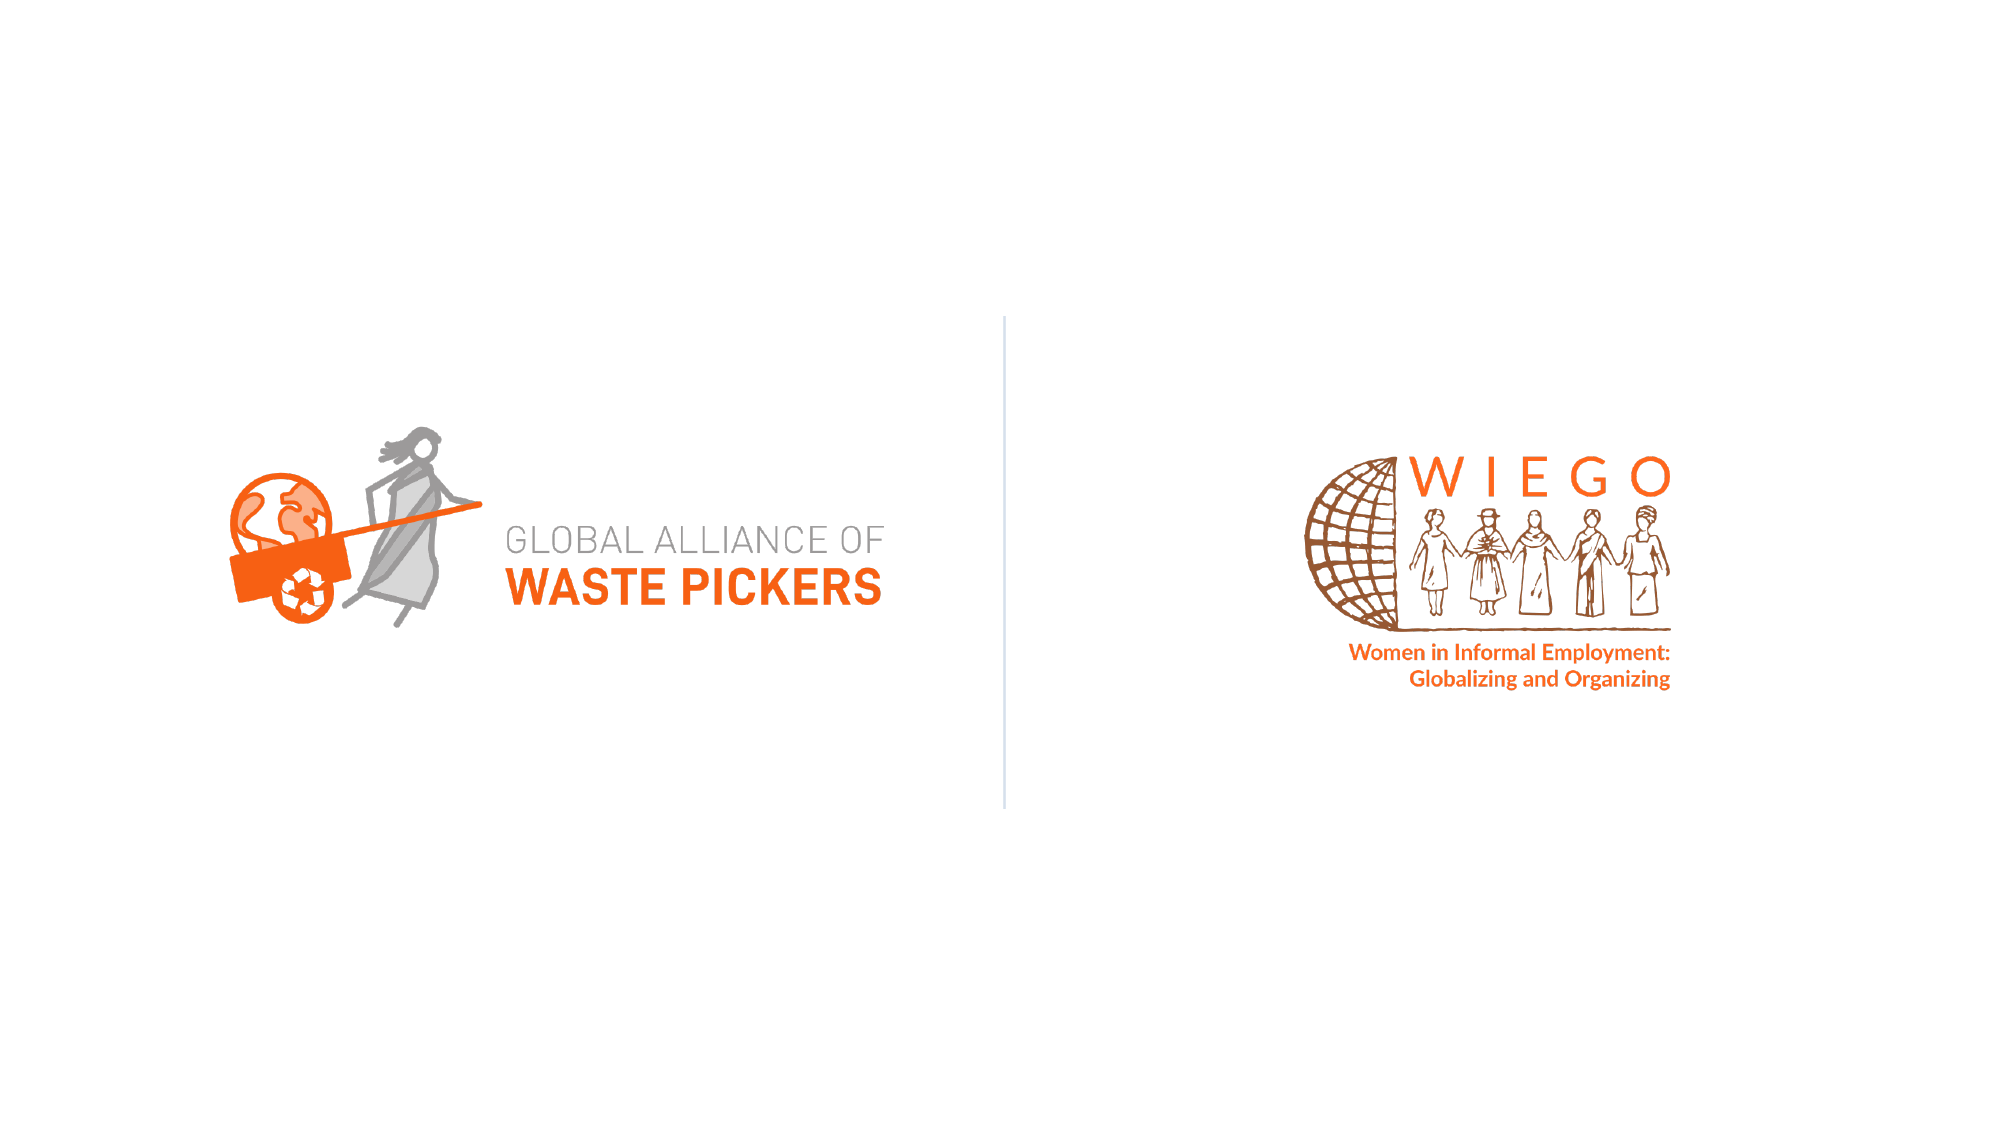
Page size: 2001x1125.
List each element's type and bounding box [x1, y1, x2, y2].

picture [229, 316, 1671, 809]
